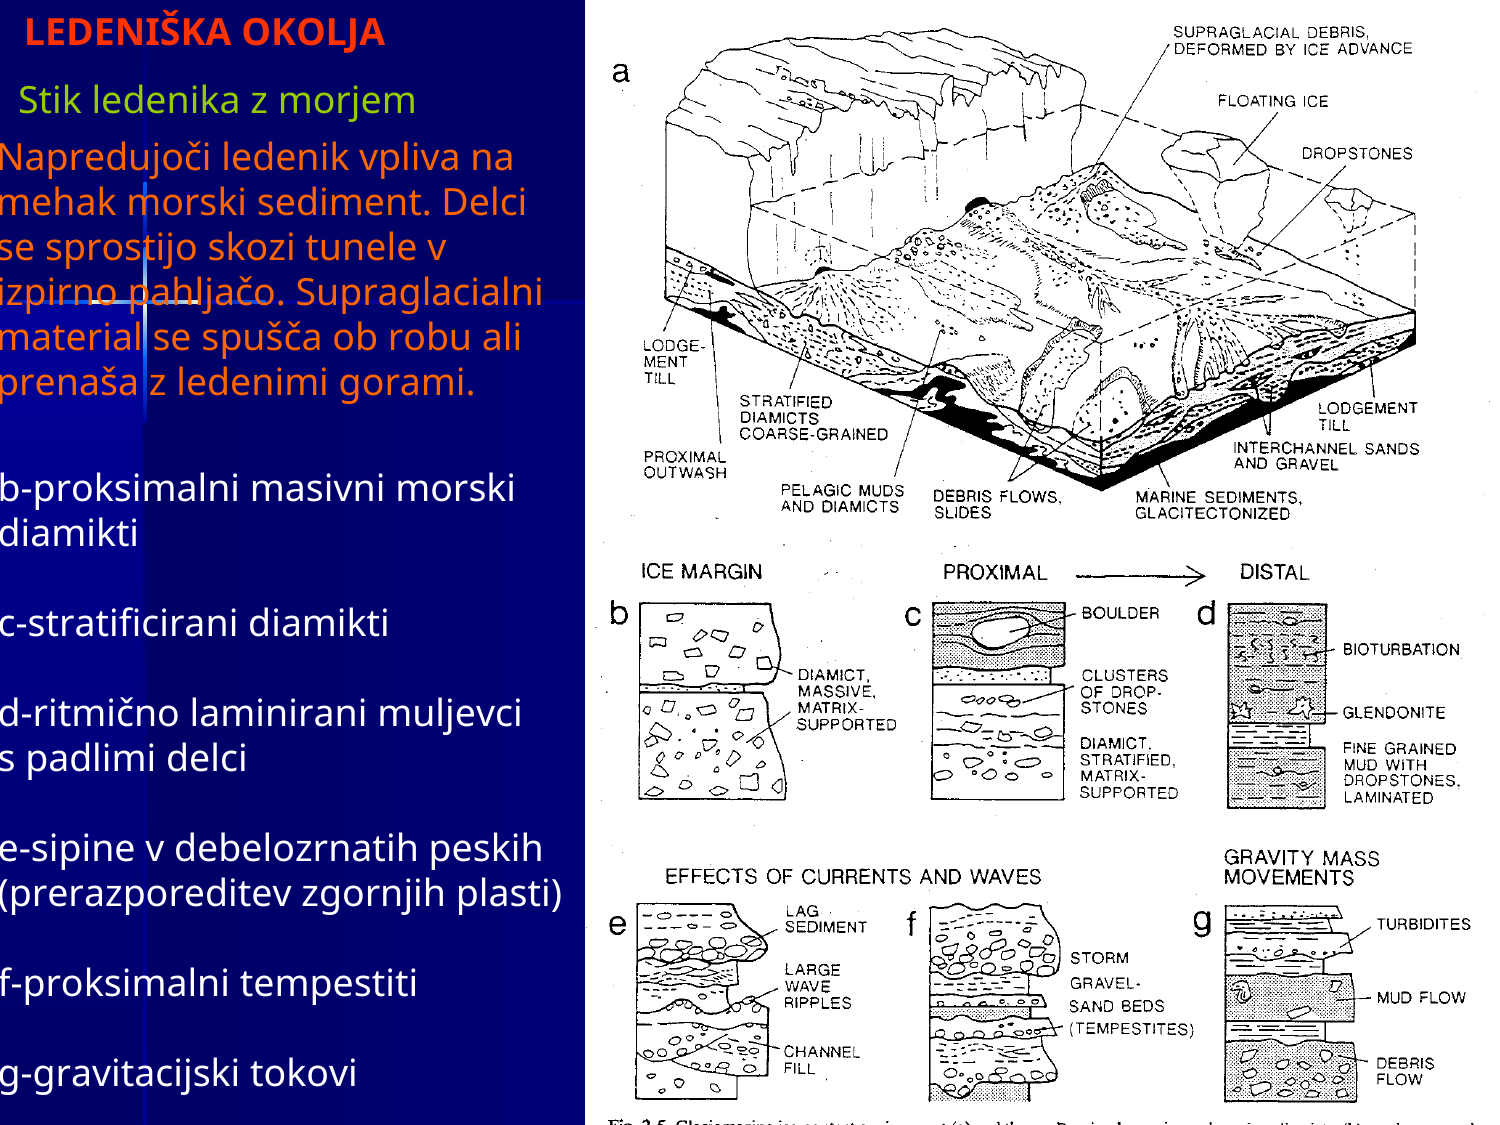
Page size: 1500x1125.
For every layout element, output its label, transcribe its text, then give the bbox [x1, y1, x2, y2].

text_box b-proksimalni masivni morski diamikti c-stratificirani diamikti d-ritmično laminirani muljevci s padlimi delci e-sipine v debelozrnatih peskih (prerazporeditev zgornjih plasti) f-proksimalni tempestiti g-gravitacijski tokovi [0, 456, 578, 1125]
picture [585, 0, 1500, 1125]
text_box Stik ledenika z morjem [3, 68, 433, 125]
text_box Napredujoči ledenik vpliva na mehak morski sediment. Delci se sprostijo skozi tunele v izpirno pahljačo. Supraglacialni material se spušča ob robu ali prenaša z ledenimi gorami. [0, 125, 560, 411]
text_box LEDENIŠKA OKOLJA [9, 0, 401, 61]
